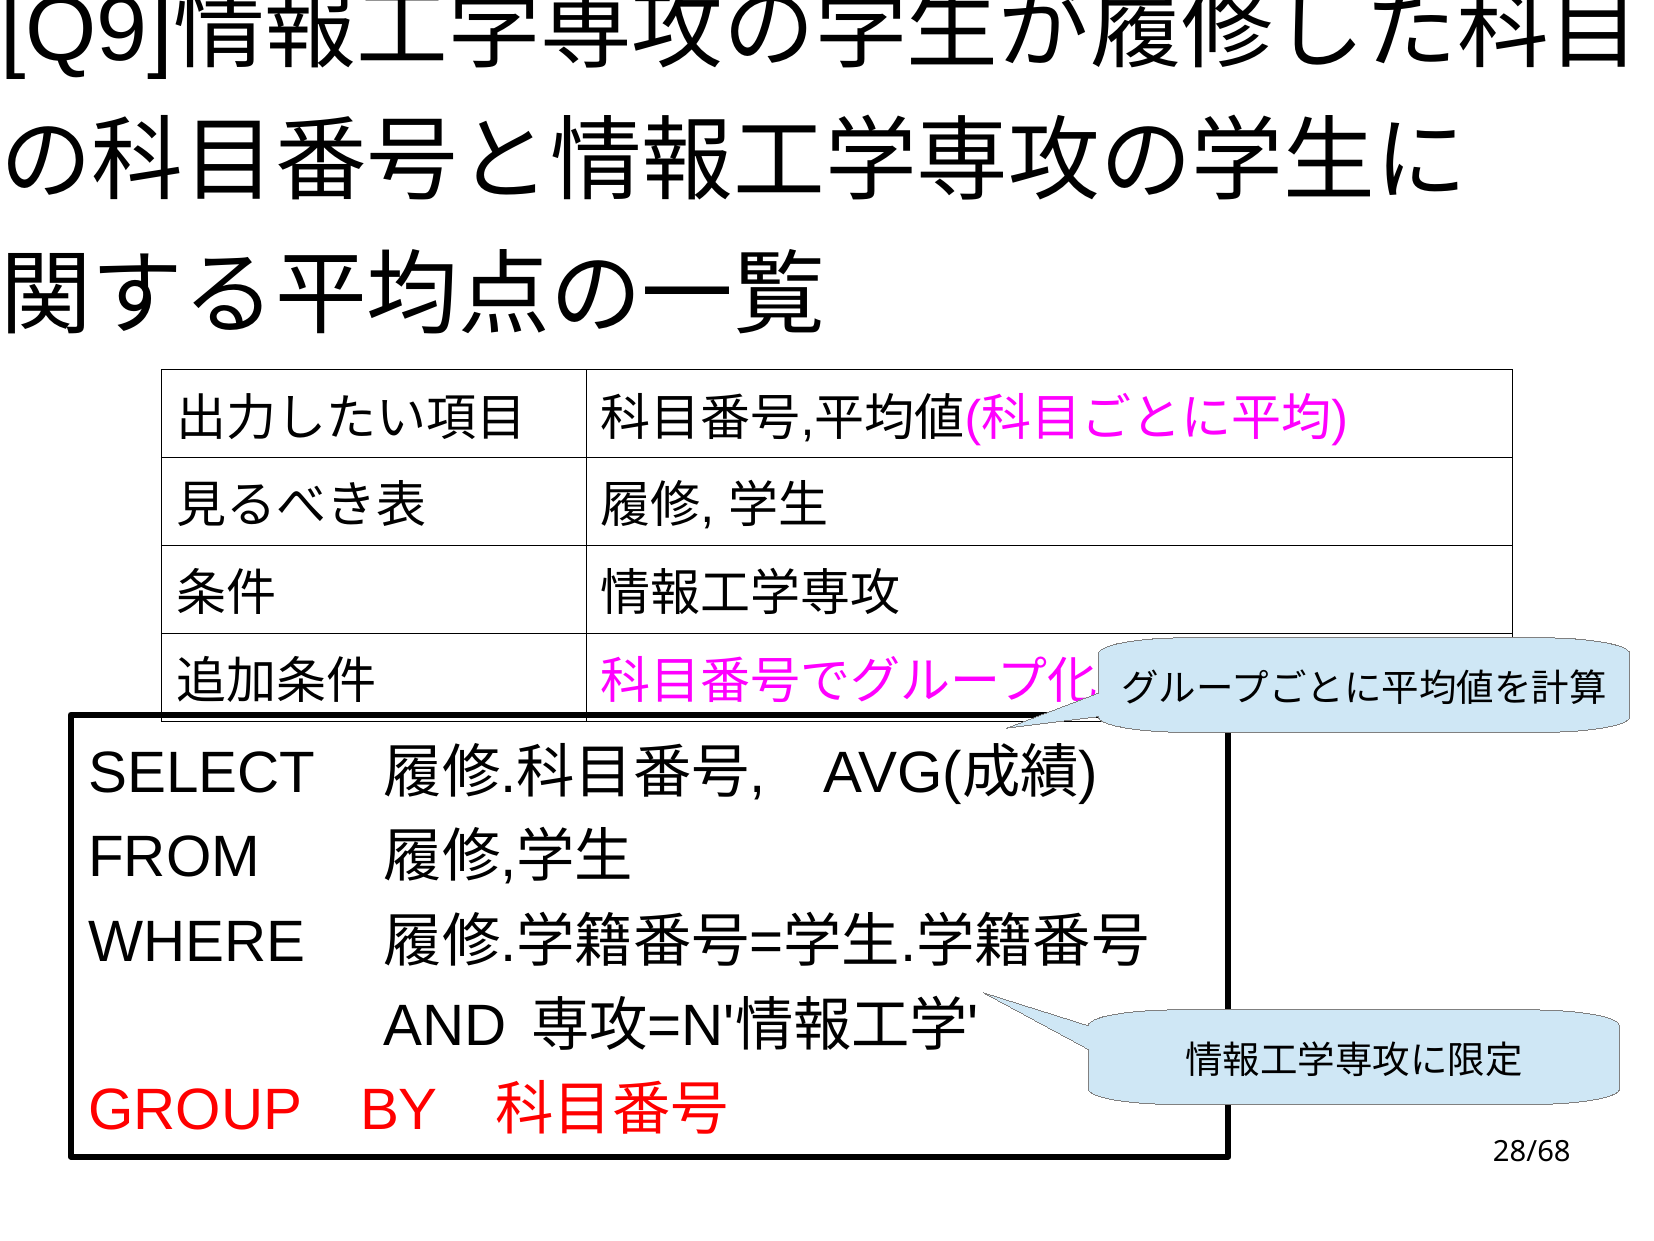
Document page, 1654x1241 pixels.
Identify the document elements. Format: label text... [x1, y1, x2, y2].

table_cell 科目番号でグループ化 [587, 634, 1512, 721]
table_cell 見るべき表 [162, 458, 586, 545]
table_cell 履修, 学生 [587, 458, 1512, 545]
title [Q9]情報工学専攻の学生が履修した科目の科目番号と情報工学専攻の学生に 関する平均点の一覧 [0, 9, 1654, 297]
table_cell 情報工学専攻 [587, 546, 1512, 633]
table_header 出力したい項目 [162, 370, 586, 457]
text_box SELECT 履修.科目番号, AVG(成績) FROM 履修,学生 WHERE 履修.学籍番号=学生.学籍番号 AND 専攻=N'情報工学' GROUP BY 科目番号 [70, 714, 1229, 1106]
table_cell 条件 [162, 546, 586, 633]
text_box 情報工学専攻に限定 [983, 992, 1620, 1105]
table_cell 追加条件 [162, 634, 586, 721]
table_header 科目番号,平均値(科目ごとに平均) [587, 370, 1512, 457]
text_box グループごとに平均値を計算 [1006, 637, 1630, 733]
